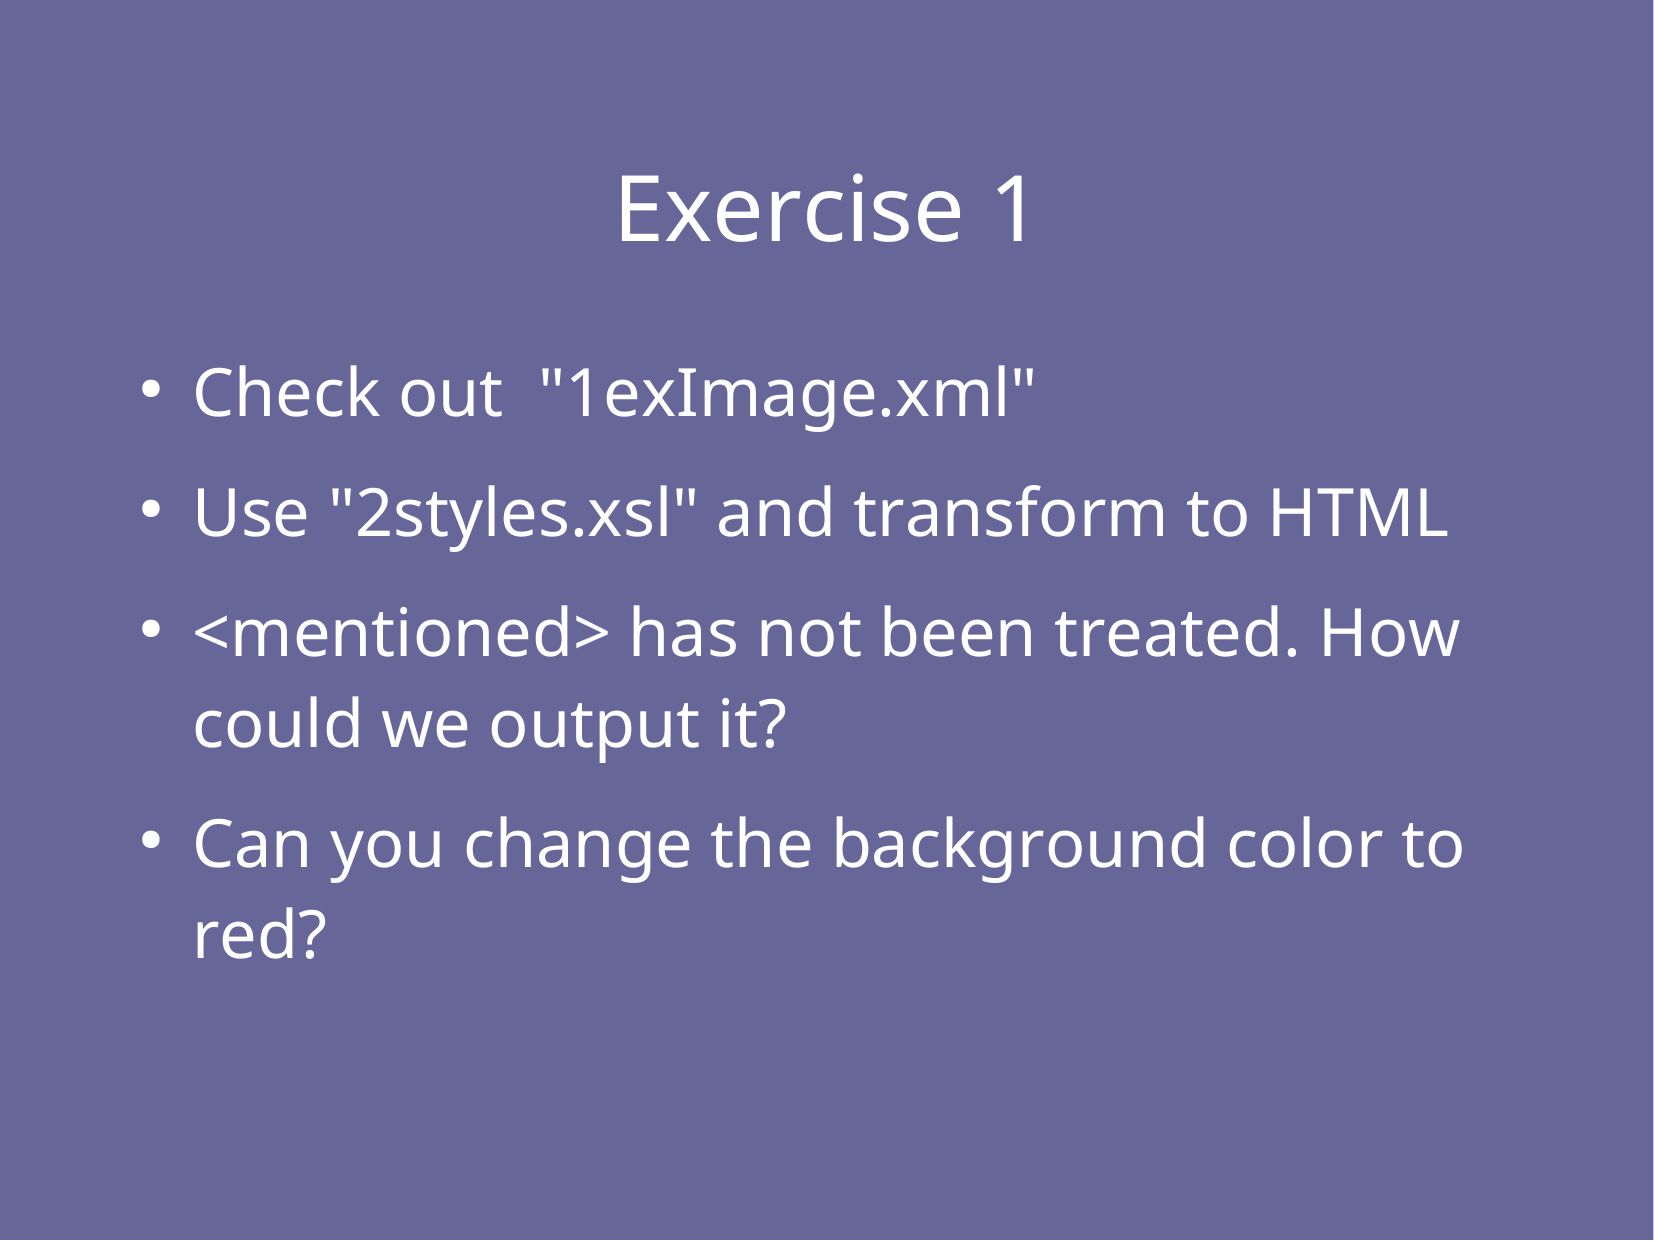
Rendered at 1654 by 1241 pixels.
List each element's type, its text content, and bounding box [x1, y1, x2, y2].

title Exercise 1 [121, 102, 1534, 310]
list Check out "1exImage.xml" Use "2styles.xsl" and transform to HTML <mentioned> has not been treated. How could we output it? Can you change the background color to red? [121, 344, 1534, 1127]
